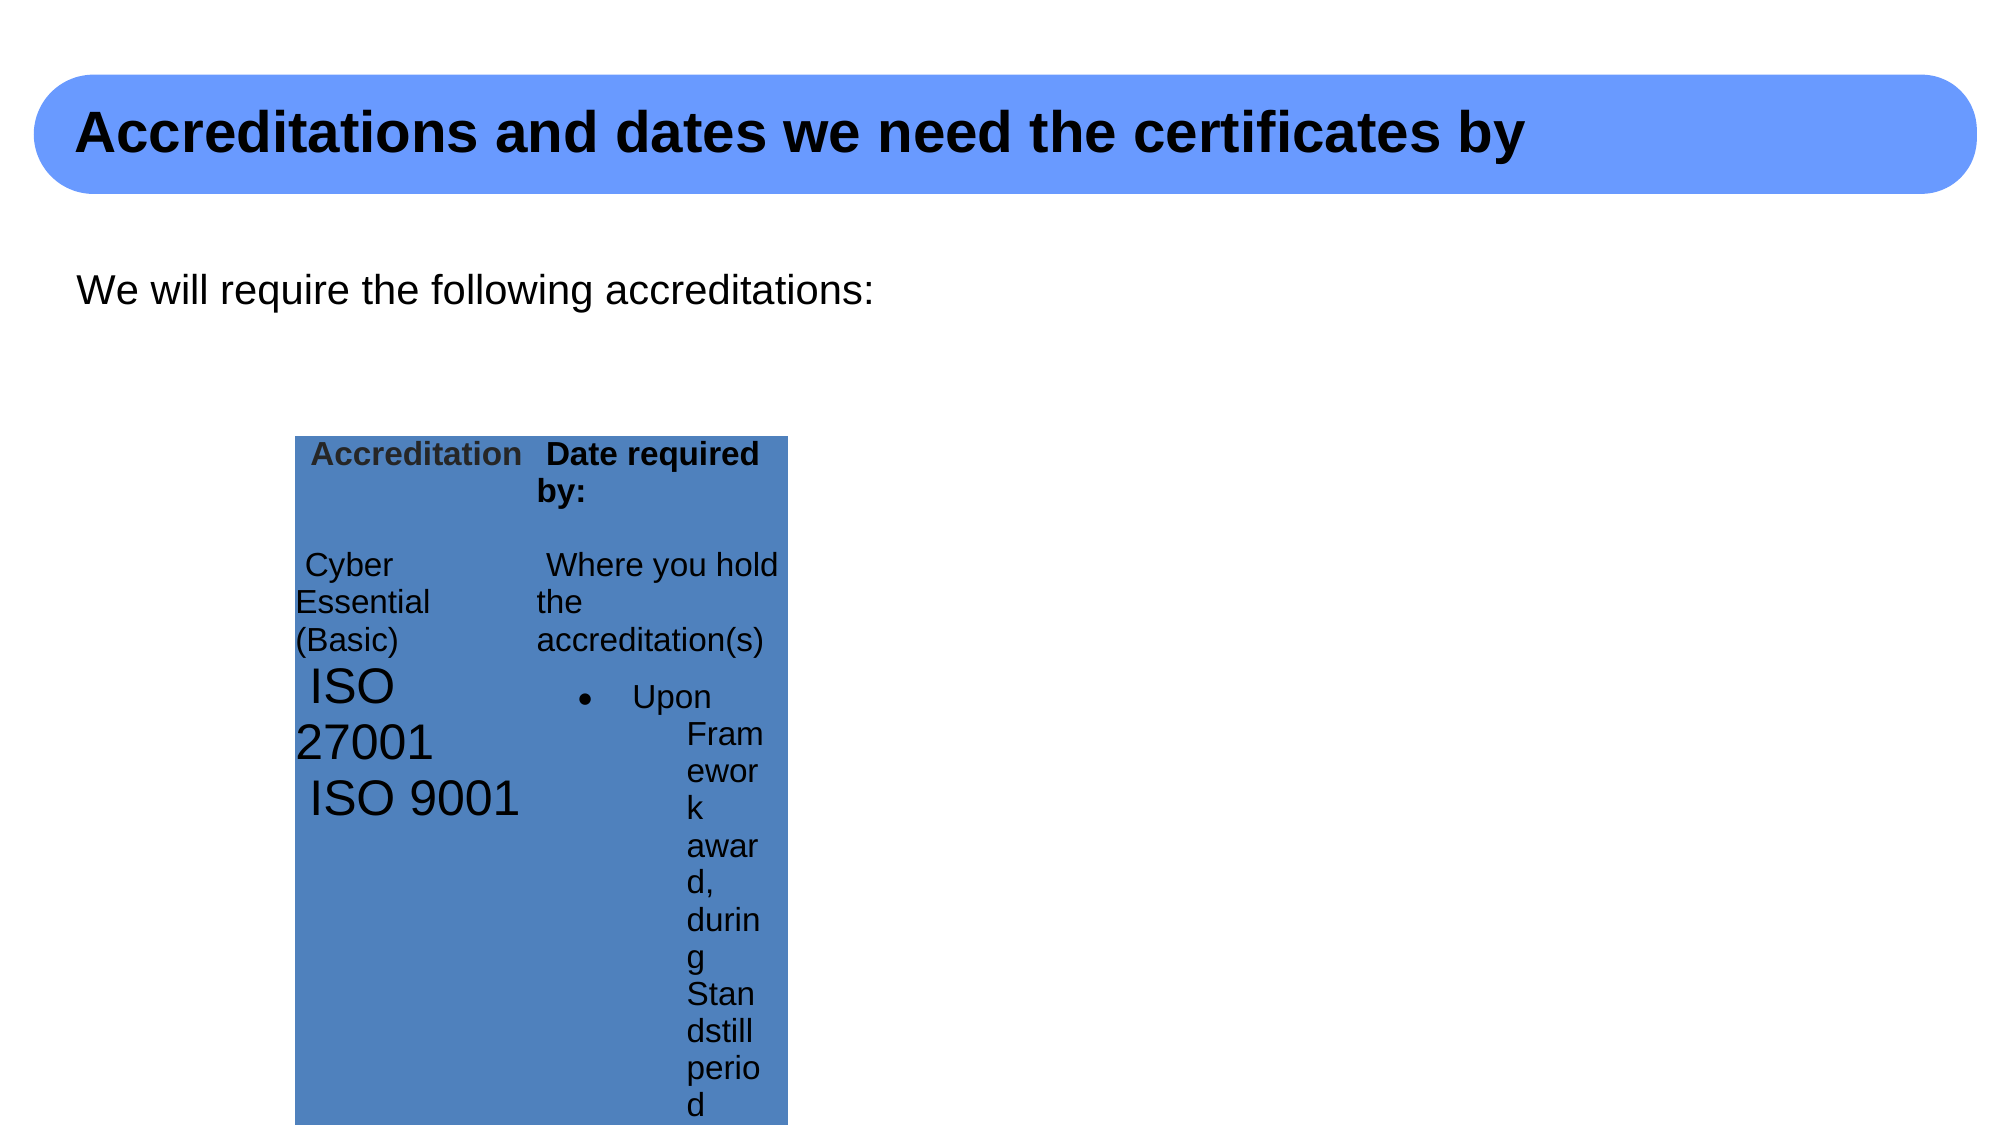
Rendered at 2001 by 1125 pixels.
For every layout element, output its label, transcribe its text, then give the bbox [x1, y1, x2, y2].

table_header Accreditation [295, 436, 537, 547]
table_cell Cyber Essential (Basic) [295, 547, 537, 658]
title Accreditations and dates we need the certificates by [74, 94, 1647, 182]
table_cell Where you hold the accreditation(s) Upon Framework award, during Standstill period Where you are working toward the accreditation(s) Prior to the Framework start date [537, 547, 788, 1125]
title We will require the following accreditations: [76, 262, 1703, 1021]
table_cell ISO 27001 [295, 658, 537, 770]
table_header Date required by: [537, 436, 788, 547]
table_cell ISO 9001 [295, 770, 537, 1125]
